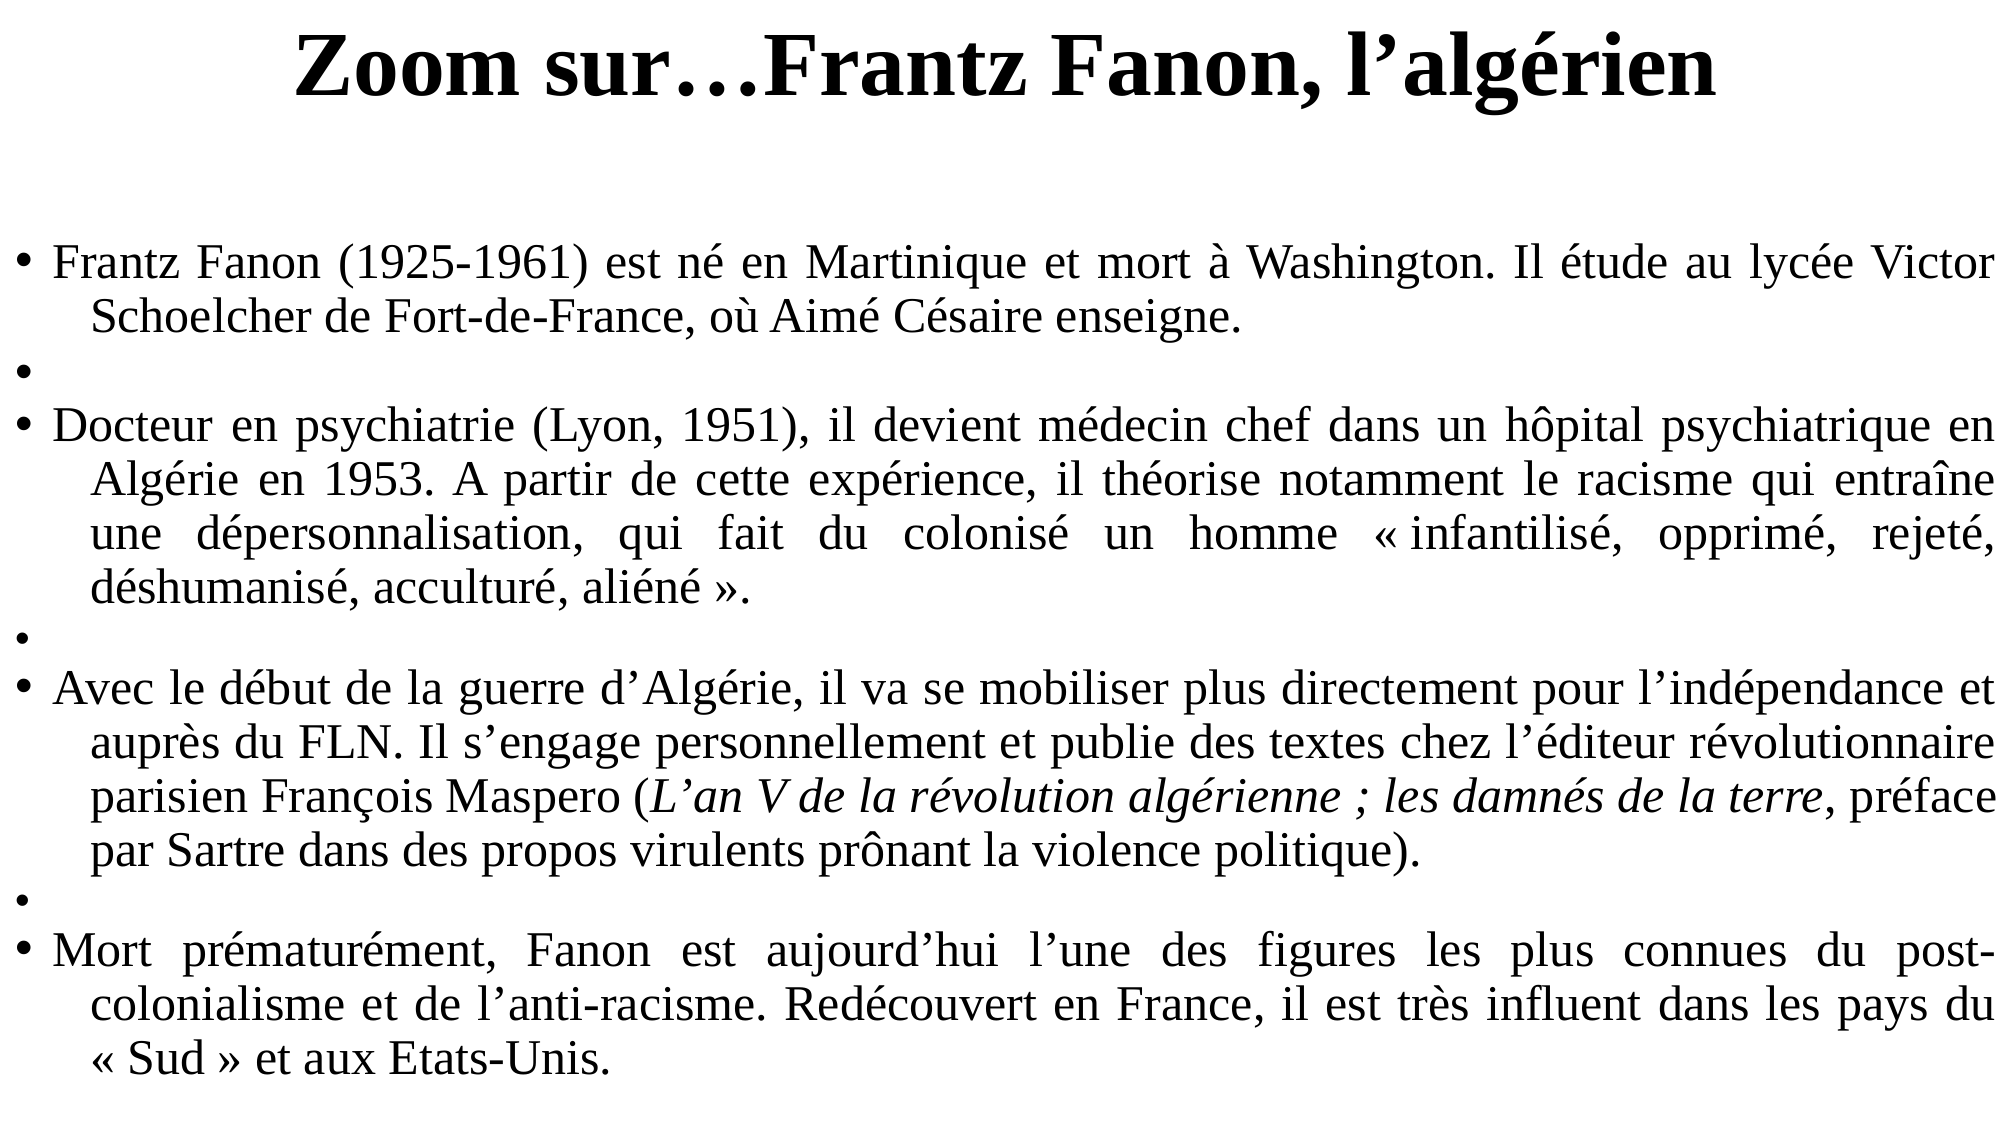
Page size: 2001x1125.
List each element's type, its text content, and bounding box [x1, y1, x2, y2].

list Frantz Fanon (1925-1961) est né en Martinique et mort à Washington. Il étude au lycée Victor Schoelcher de Fort-de-France, où Aimé Césaire enseigne. Docteur en psychiatrie (Lyon, 1951), il devient médecin chef dans un hôpital psychiatrique en Algérie en 1953. A partir de cette expérience, il théorise notamment le racisme qui entraîne une dépersonnalisation, qui fait du colonisé un homme « infantilisé, opprimé, rejeté, déshumanisé, acculturé, aliéné ». Avec le début de la guerre d’Algérie, il va se mobiliser plus directement pour l’indépendance et auprès du FLN. Il s’engage personnellement et publie des textes chez l’éditeur révolutionnaire parisien François Maspero (L’an V de la révolution algérienne ; les damnés de la terre, préface par Sartre dans des propos virulents prônant la violence politique). Mort prématurément, Fanon est aujourd’hui l’une des figures les plus connues du post-colonialisme et de l’anti-racisme. Redécouvert en France, il est très influent dans les pays du « Sud » et aux Etats-Unis. [0, 227, 2000, 1125]
title Zoom sur…Frantz Fanon, l’algérien [0, 0, 2000, 132]
